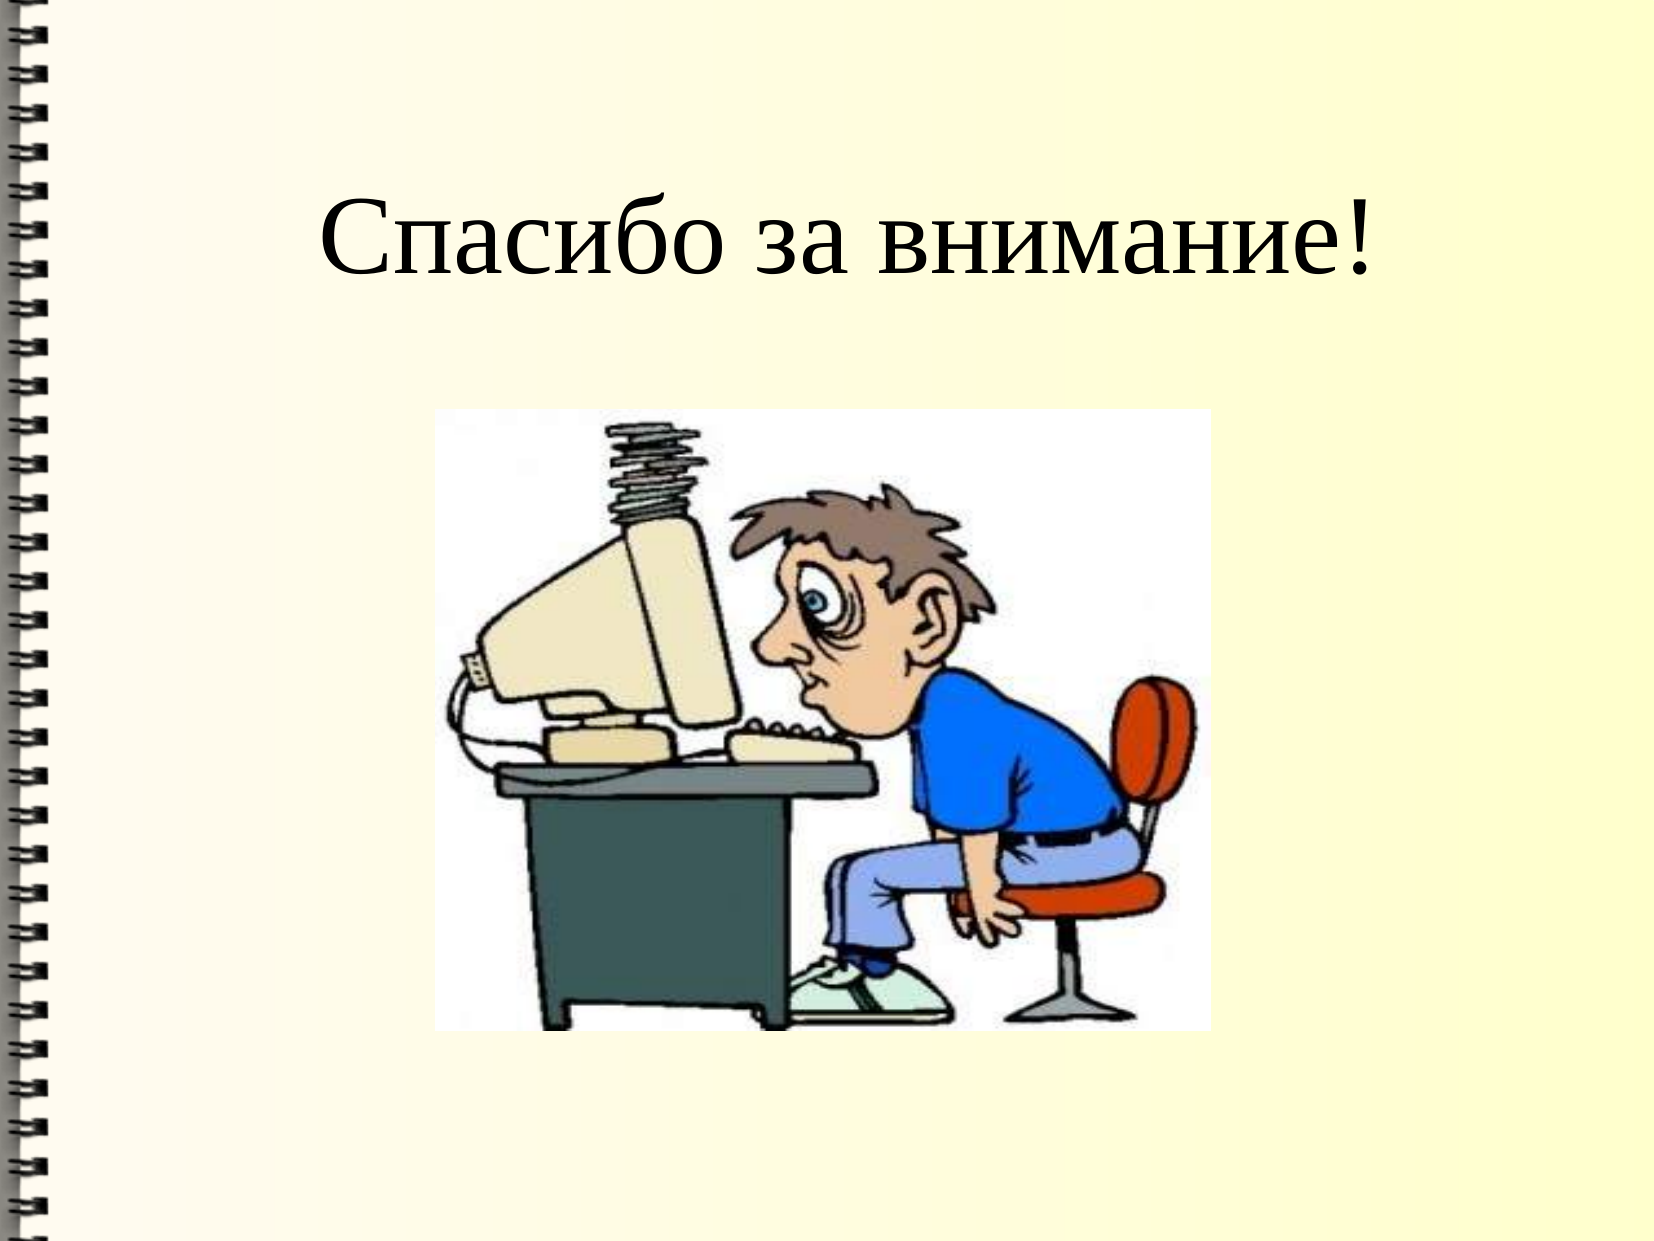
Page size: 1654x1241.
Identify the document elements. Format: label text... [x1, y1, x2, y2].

picture [0, 0, 1654, 1241]
picture [435, 409, 1211, 1031]
list Спасибо за внимание! [190, 173, 1603, 955]
